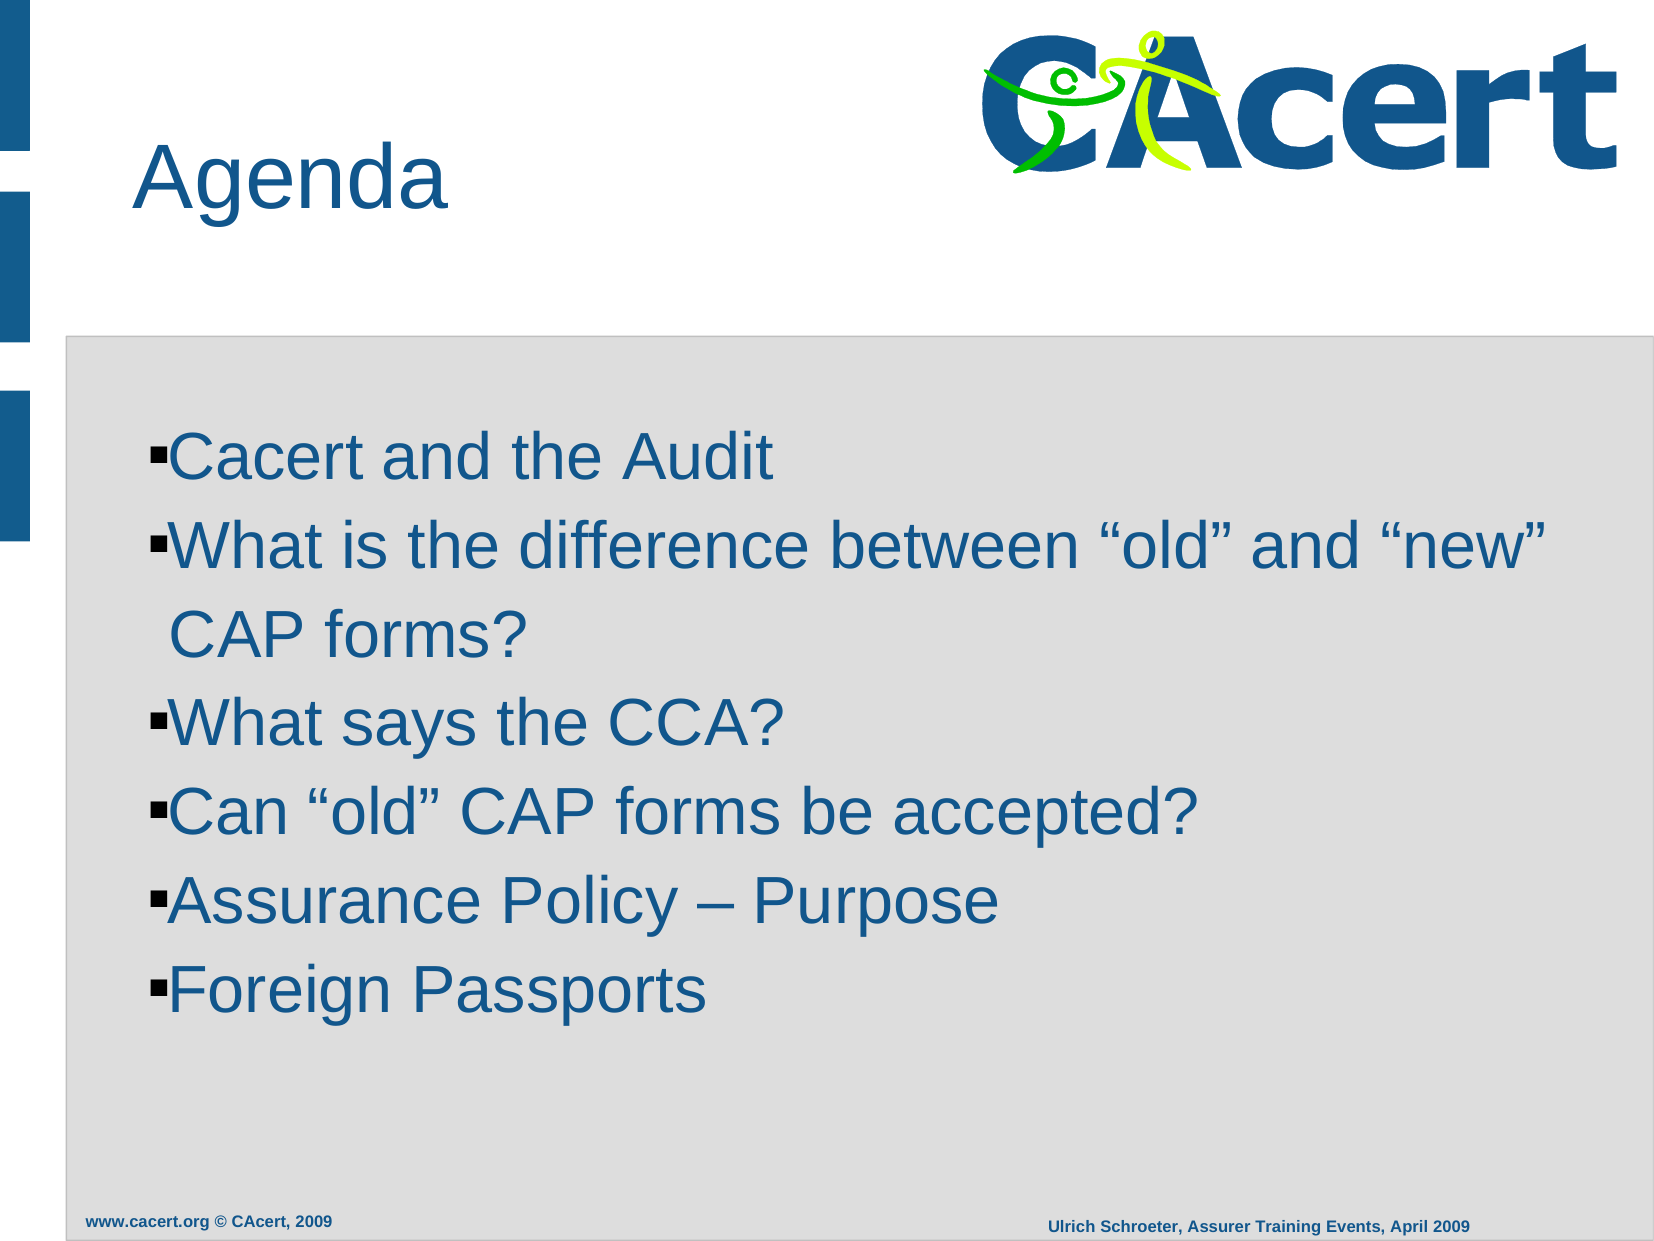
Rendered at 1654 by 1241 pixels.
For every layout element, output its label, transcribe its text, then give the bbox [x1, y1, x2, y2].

text_box Agenda [118, 118, 465, 236]
text_box Cacert and the Audit What is the difference between “old” and “new” CAP forms? What says the CCA? Can “old” CAP forms be accepted? Assurance Policy – Purpose Foreign Passports [135, 397, 1564, 1034]
